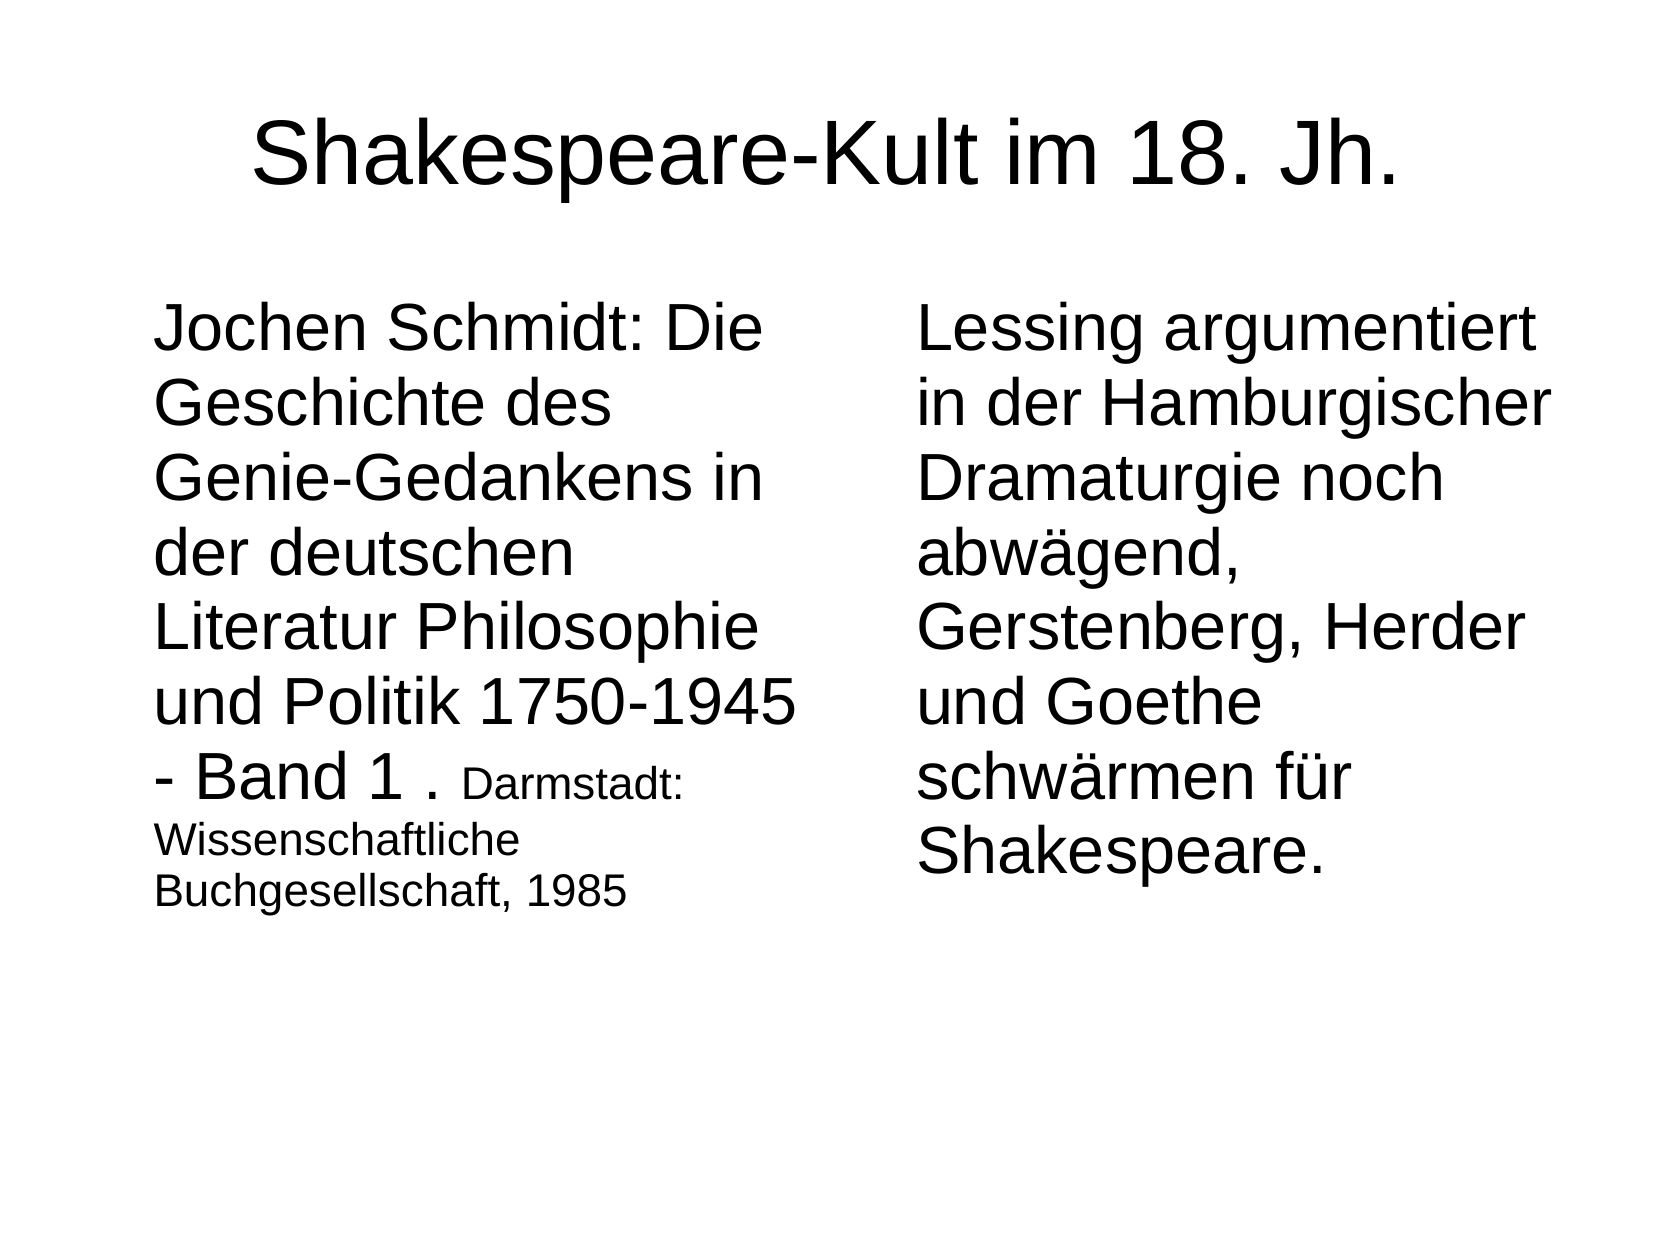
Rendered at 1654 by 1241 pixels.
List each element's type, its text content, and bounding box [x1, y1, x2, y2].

list Jochen Schmidt: Die Geschichte des Genie-Gedankens in der deutschen Literatur Philosophie und Politik 1750-1945 - Band 1 . Darmstadt: Wissenschaftliche Buchgesellschaft, 1985 [82, 290, 809, 1010]
list Lessing argumentiert in der Hamburgischer Dramaturgie noch abwägend, Gerstenberg, Herder und Goethe schwärmen für Shakespeare. [845, 290, 1572, 1010]
title Shakespeare-Kult im 18. Jh. [82, 49, 1571, 257]
